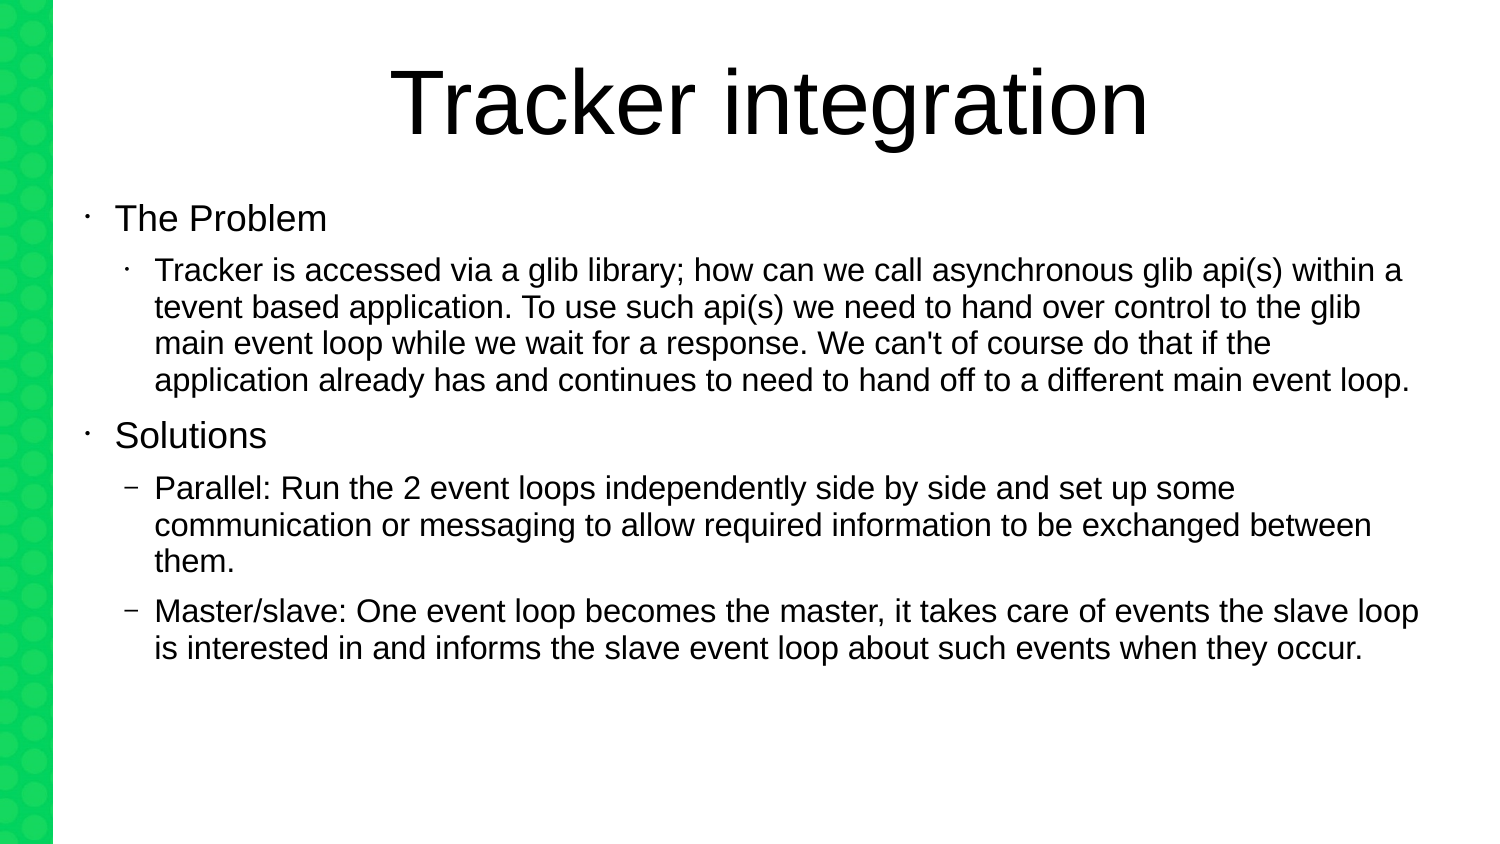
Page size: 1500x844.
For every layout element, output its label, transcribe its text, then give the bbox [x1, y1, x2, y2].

picture [0, 0, 61, 844]
list The Problem Tracker is accessed via a glib library; how can we call asynchronous glib api(s) within a tevent based application. To use such api(s) we need to hand over control to the glib main event loop while we wait for a response. We can't of course do that if the application already has and continues to need to hand off to a different main event loop. Solutions Parallel: Run the 2 event loops independently side by side and set up some communication or messaging to allow required information to be exchanged between them. Master/slave: One event loop becomes the master, it takes care of events the slave loop is interested in and informs the slave event loop about such events when they occur. [75, 197, 1425, 687]
title Tracker integration [143, 51, 1397, 154]
